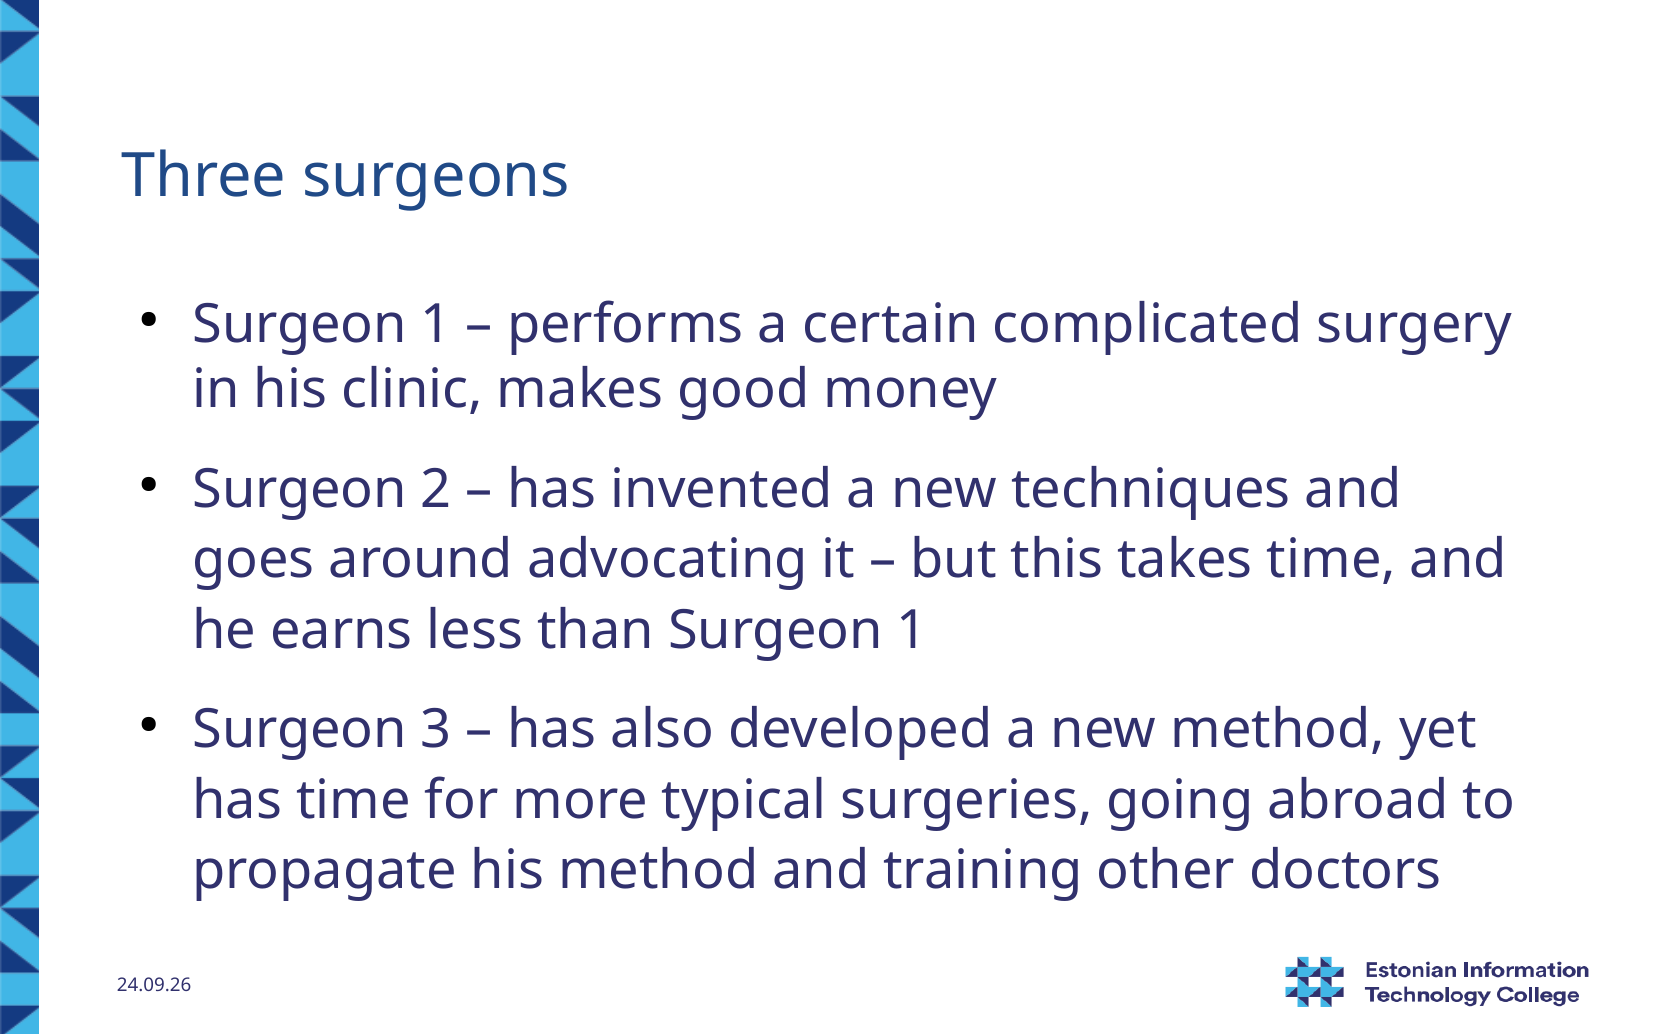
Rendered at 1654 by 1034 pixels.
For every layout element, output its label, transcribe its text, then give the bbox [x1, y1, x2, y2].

title Three surgeons [121, 85, 1534, 259]
list Surgeon 1 – performs a certain complicated surgery in his clinic, makes good money Surgeon 2 – has invented a new techniques and goes around advocating it – but this takes time, and he earns less than Surgeon 1 Surgeon 3 – has also developed a new method, yet has time for more typical surgeries, going abroad to propagate his method and training other doctors [121, 287, 1534, 1027]
